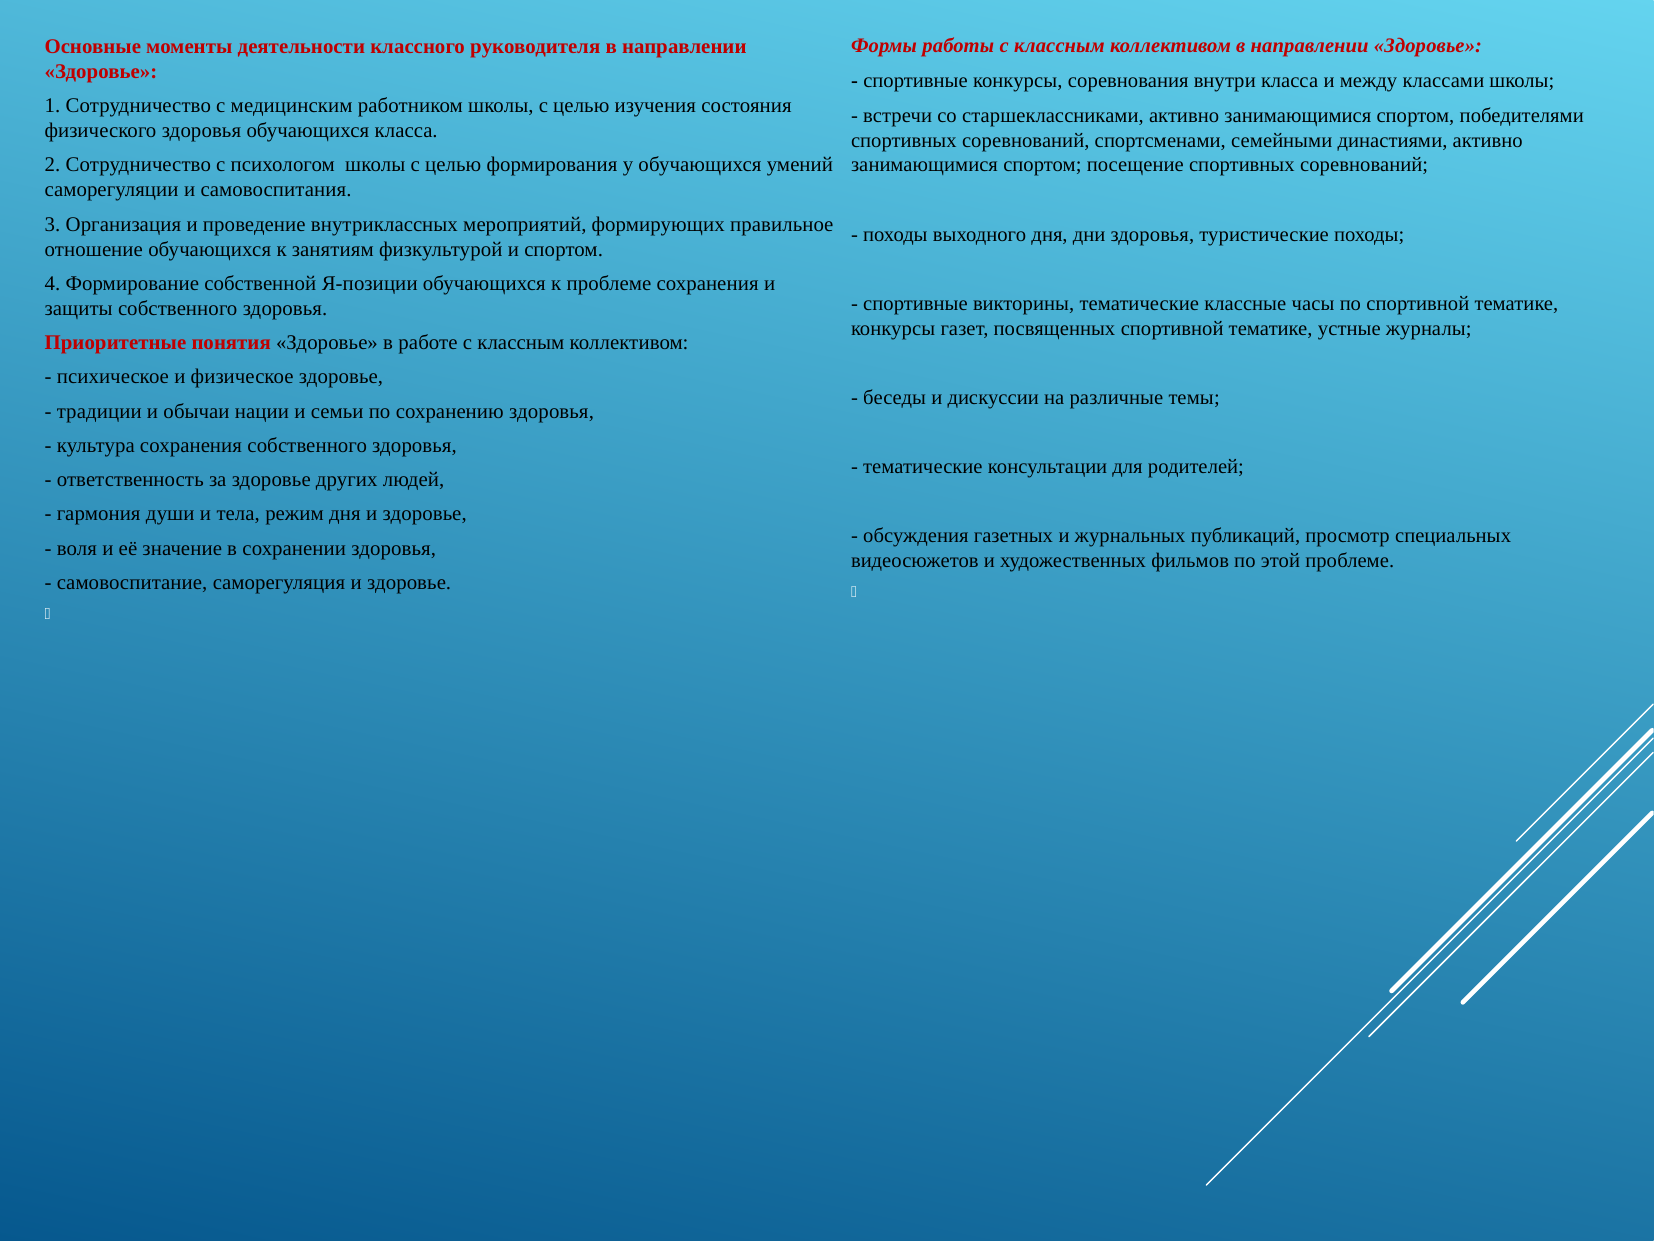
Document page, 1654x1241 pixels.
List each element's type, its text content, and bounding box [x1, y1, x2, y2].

list Основные моменты деятельности классного руководителя в направлении «Здоровье»: 1. Сотрудничество с медицинским работником школы, с целью изучения состояния физического здоровья обучающихся класса. 2. Сотрудничество с психологом школы с целью формирования у обучающихся умений саморегуляции и самовоспитания. 3. Организация и проведение внутриклассных мероприятий, формирующих правильное отношение обучающихся к занятиям физкультурой и спортом. 4. Формирование собственной Я-позиции обучающихся к проблеме сохранения и защиты собственного здоровья. Приоритетные понятия «Здоровье» в работе с классным коллективом: - психическое и физическое здоровье, - традиции и обычаи нации и семьи по сохранению здоровья, - культура сохранения собственного здоровья, - ответственность за здоровье других людей, - гармония души и тела, режим дня и здоровье, - воля и её значение в сохранении здоровья, - самовоспитание, саморегуляция и здоровье. [29, 24, 859, 605]
list Формы работы с классным коллективом в направлении «Здоровье»: - спортивные конкурсы, соревнования внутри класса и между классами школы; - встречи со старшеклассниками, активно занимающимися спортом, победителями спортивных соревнований, спортсменами, семейными династиями, активно занимающимися спортом; посещение спортивных соревнований; - походы выходного дня, дни здоровья, туристические походы; - спортивные викторины, тематические классные часы по спортивной тематике, конкурсы газет, посвященных спортивной тематике, устные журналы; - беседы и дискуссии на различные темы; - тематические консультации для родителей; - обсуждения газетных и журнальных публикаций, просмотр специальных видеосюжетов и художественных фильмов по этой проблеме. [836, 24, 1621, 595]
